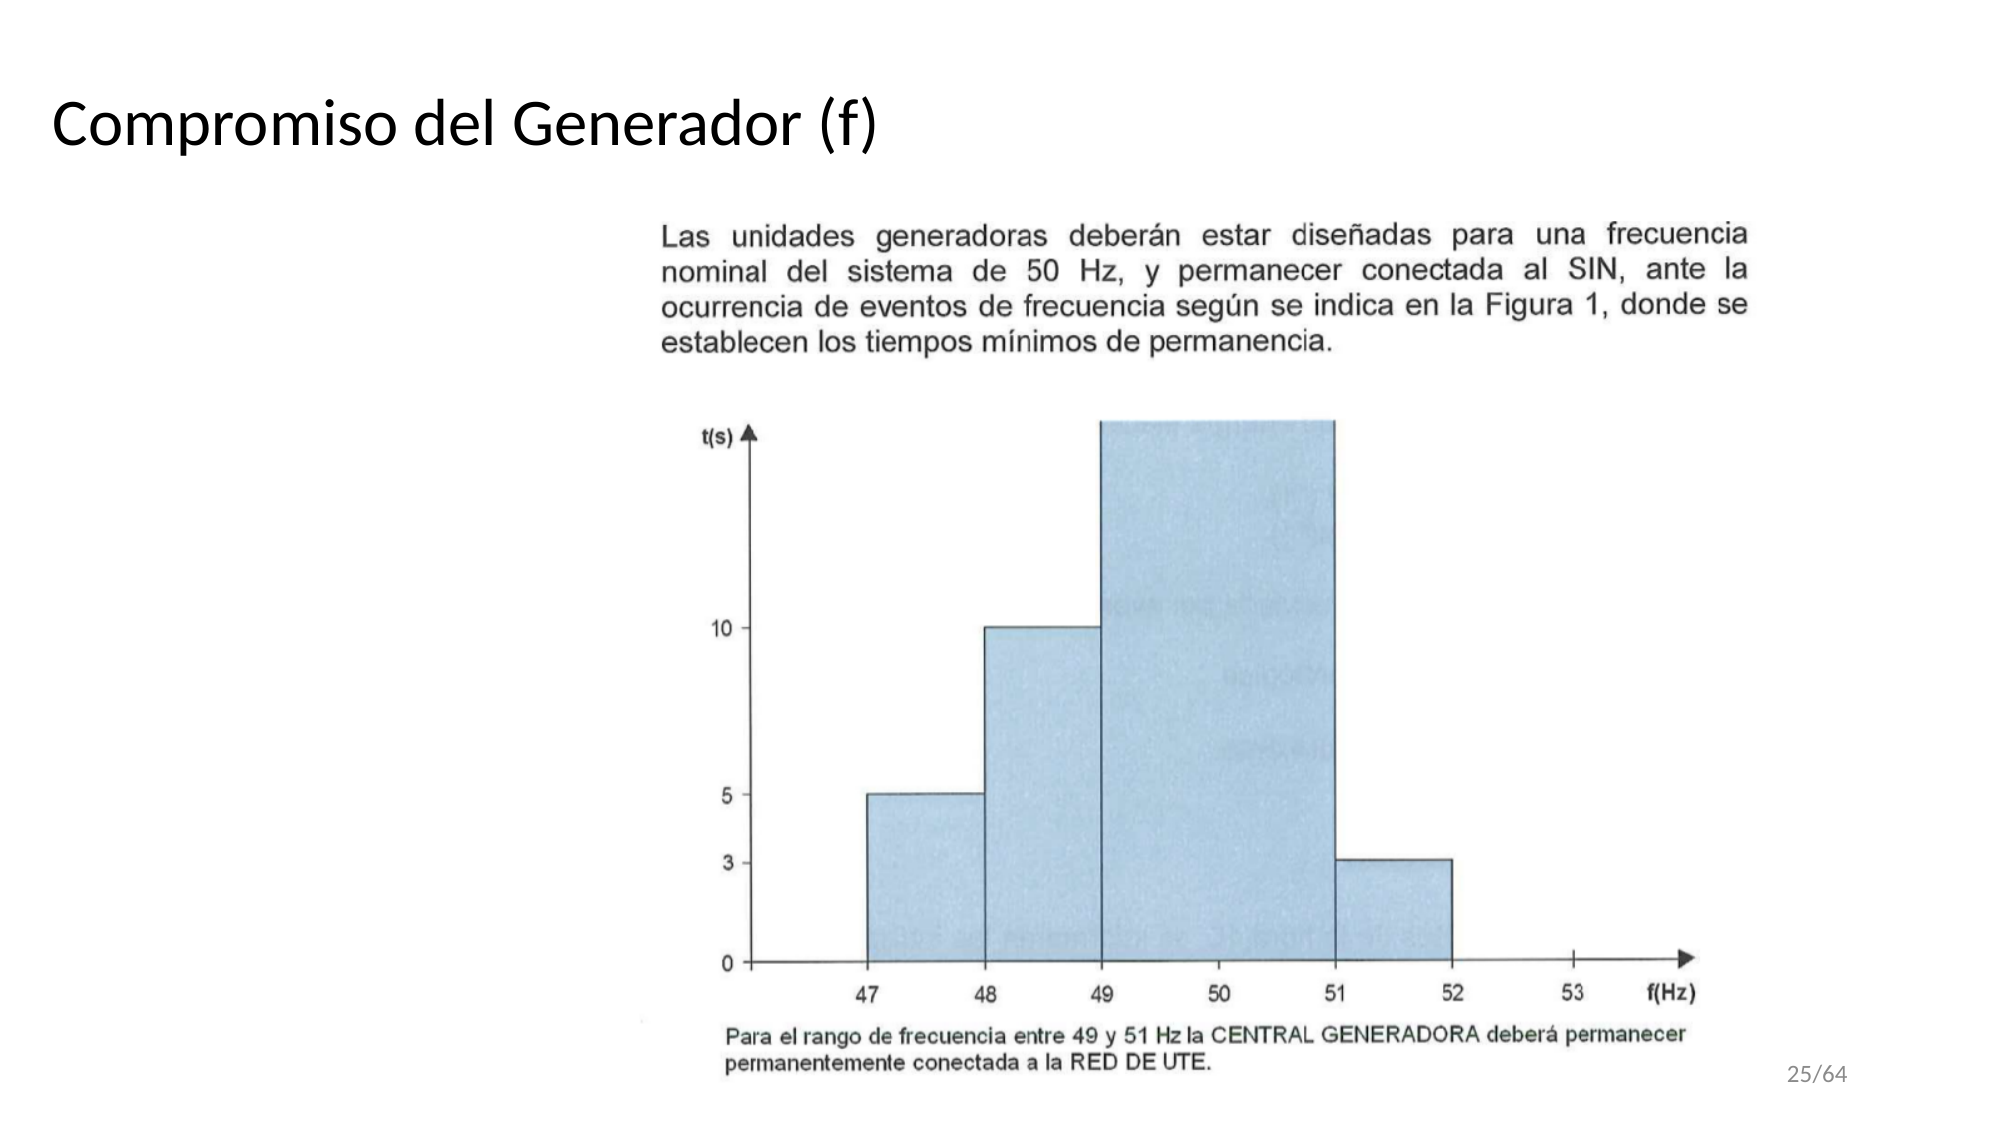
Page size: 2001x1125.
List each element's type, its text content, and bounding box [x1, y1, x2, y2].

title Compromiso del Generador (f) [52, 68, 1465, 189]
picture [612, 205, 1779, 1099]
